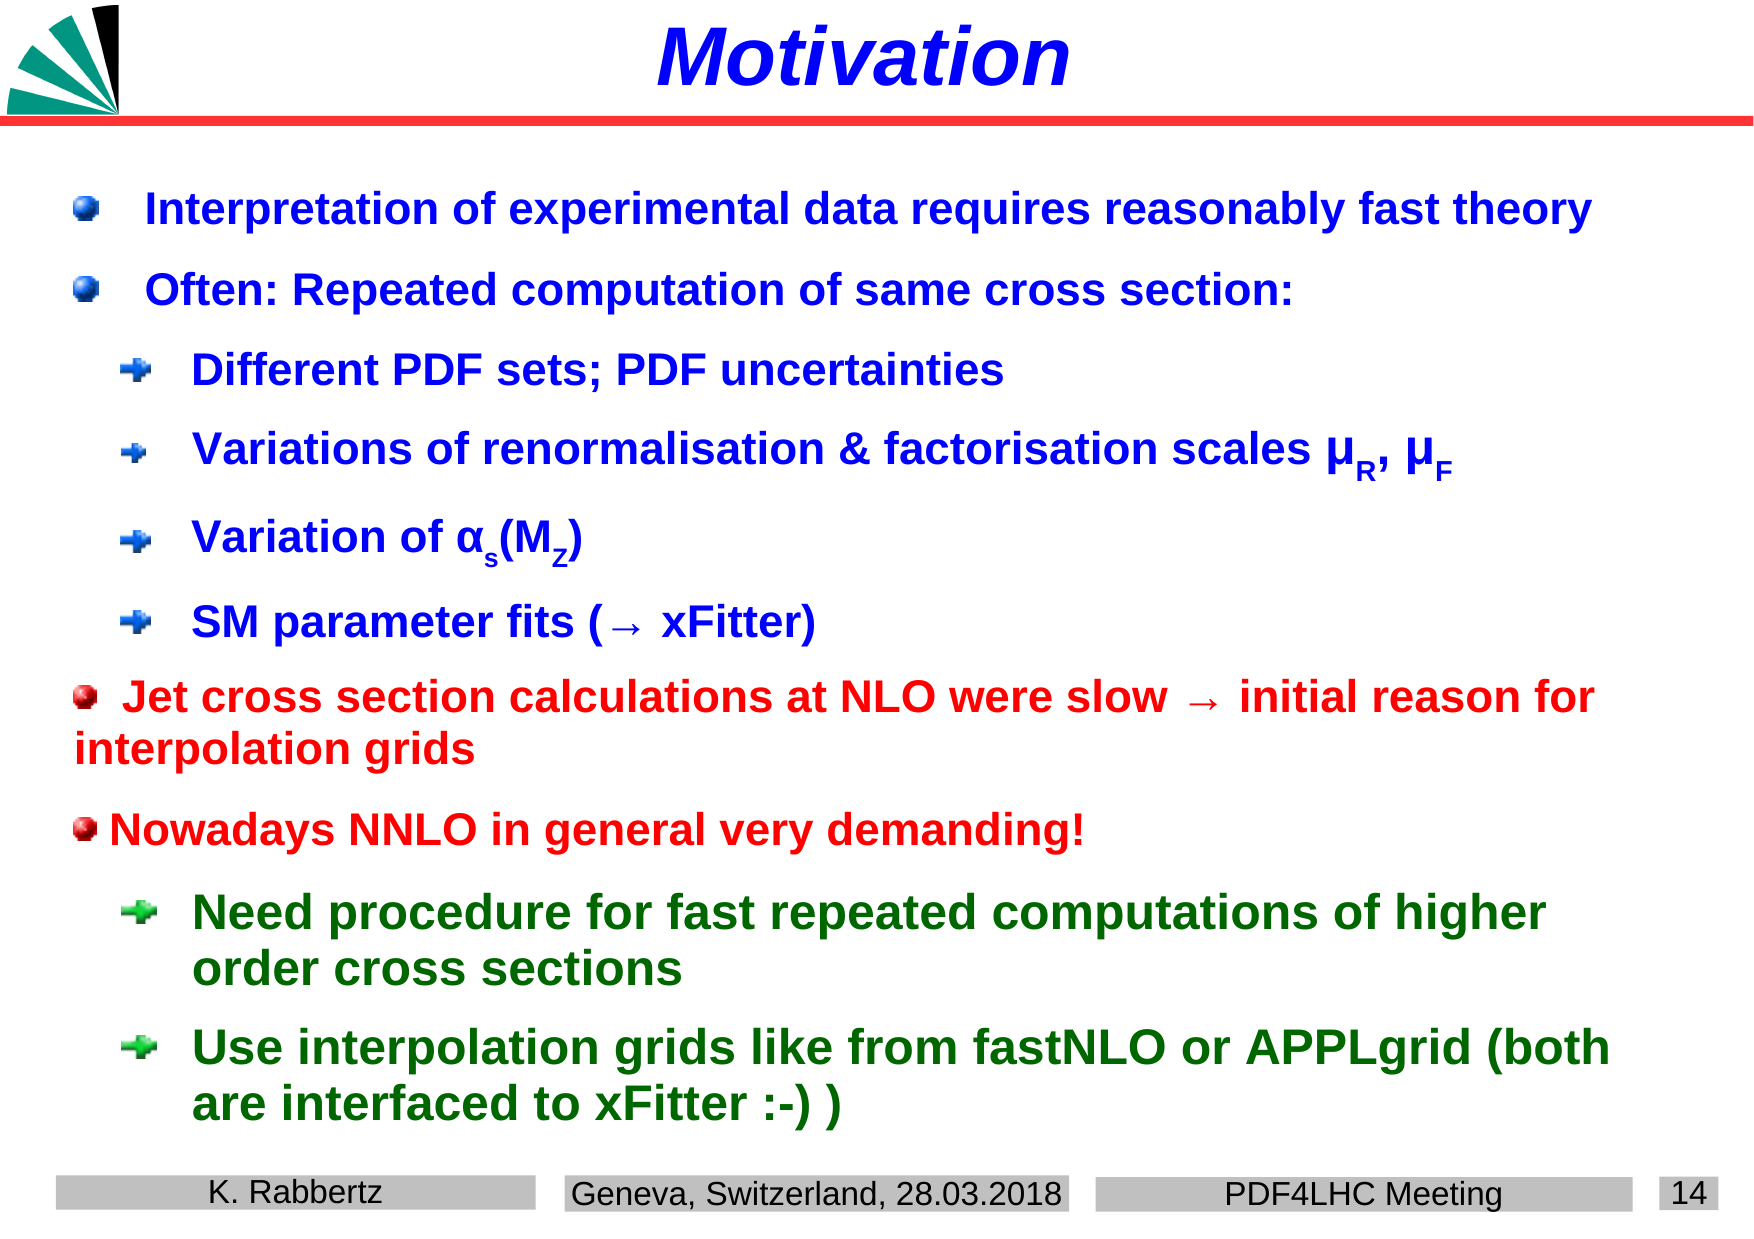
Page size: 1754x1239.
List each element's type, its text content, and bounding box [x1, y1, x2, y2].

picture [7, 5, 119, 116]
list Interpretation of experimental data requires reasonably fast theory Often: Repeated computation of same cross section: Different PDF sets; PDF uncertainties Variations of renormalisation & factorisation scales μR, μF Variation of αs(MZ) SM parameter fits (→ xFitter) Jet cross section calculations at NLO were slow → initial reason for interpolation grids Nowadays NNLO in general very demanding! Need procedure for fast repeated computations of higher order cross sections Use interpolation grids like from fastNLO or APPLgrid (both are interfaced to xFitter :-) ) [62, 182, 1688, 1134]
title Motivation [123, 0, 1606, 114]
